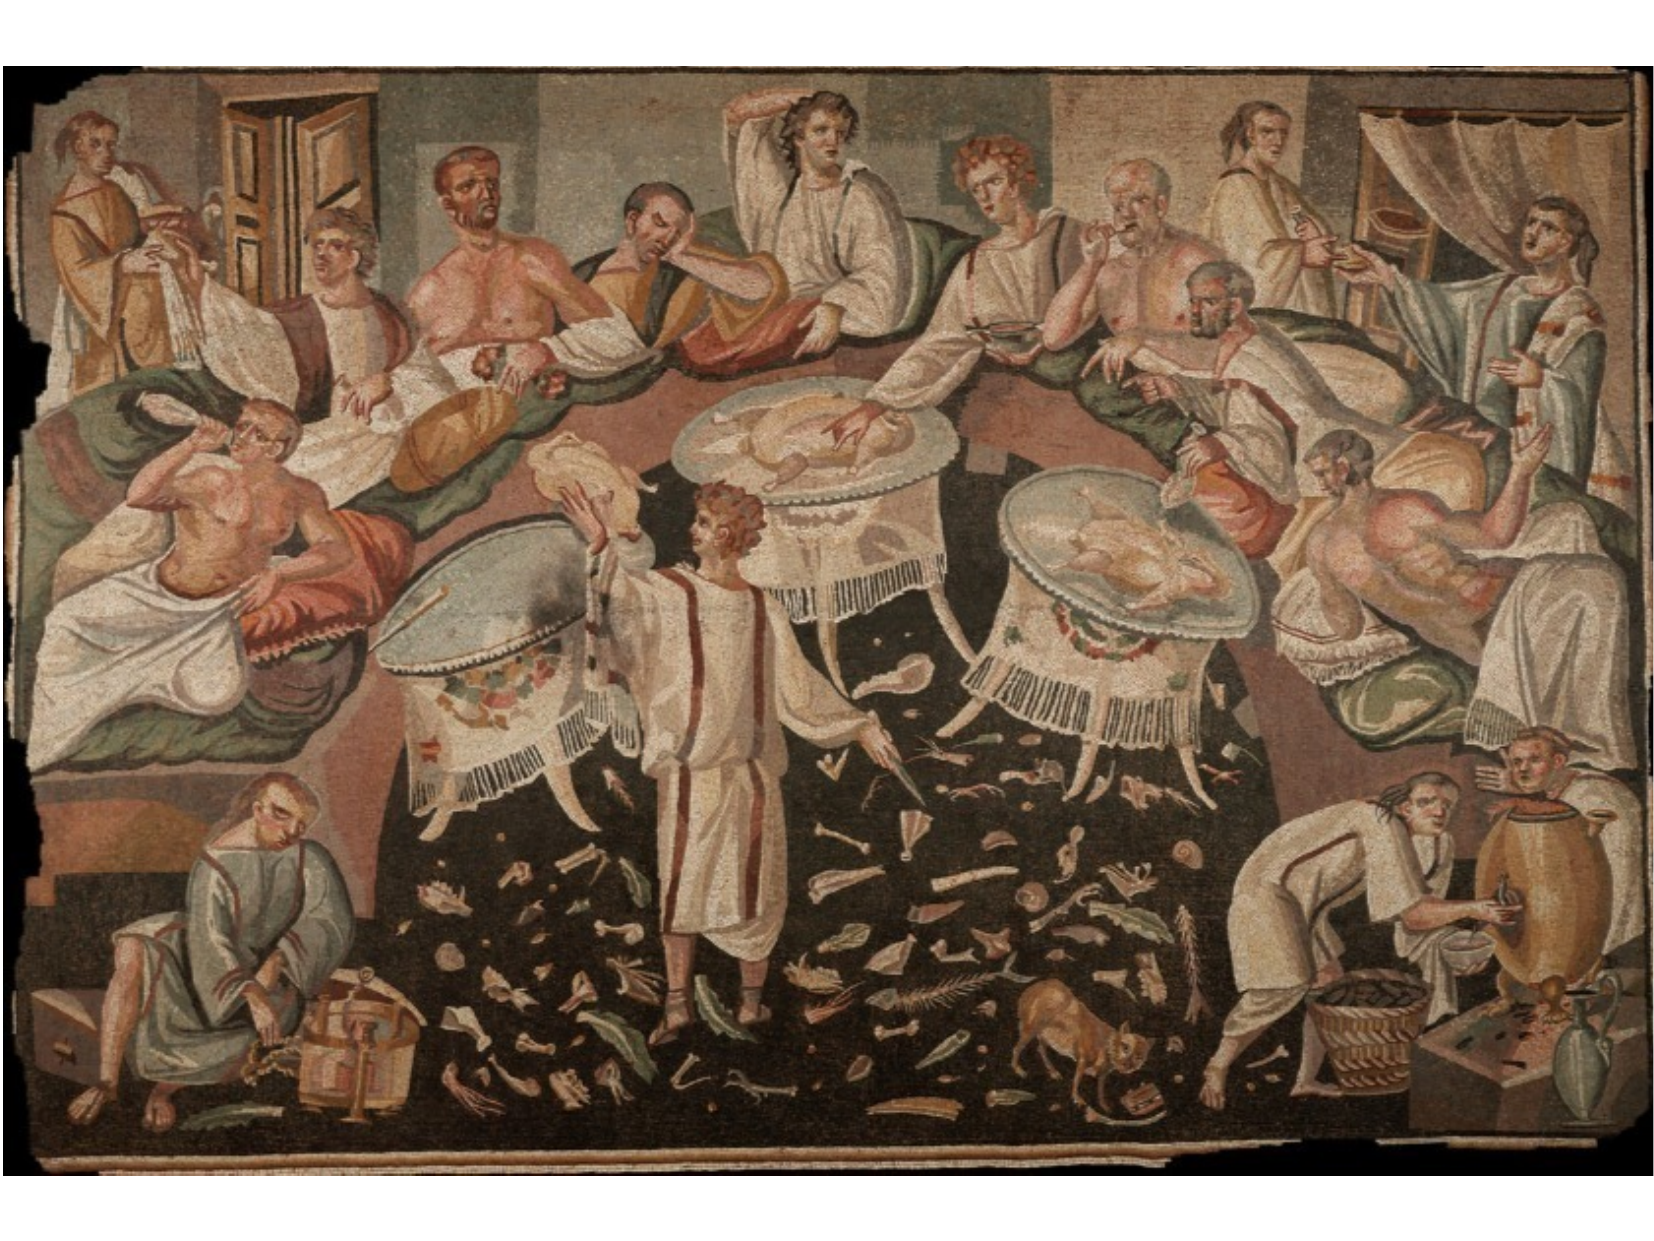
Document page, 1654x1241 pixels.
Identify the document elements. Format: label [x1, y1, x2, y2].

picture [3, 66, 1654, 1176]
